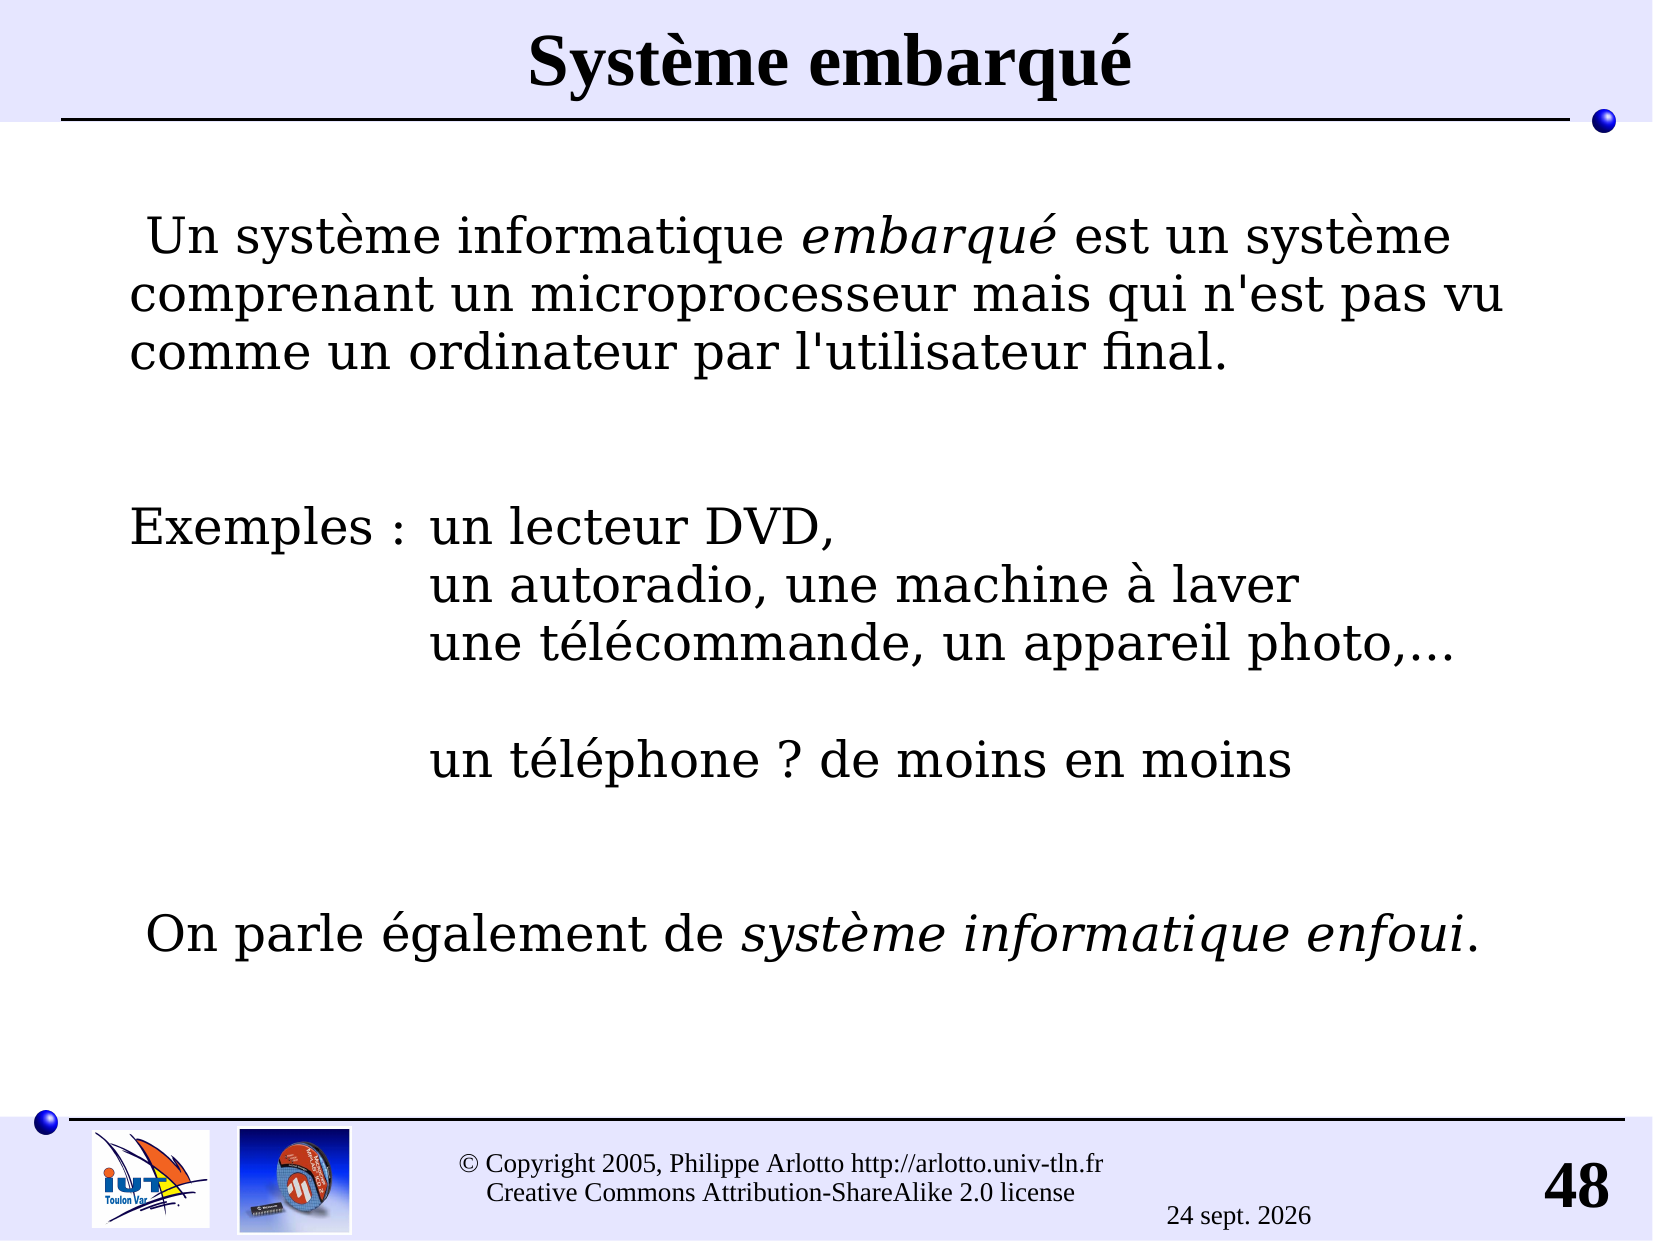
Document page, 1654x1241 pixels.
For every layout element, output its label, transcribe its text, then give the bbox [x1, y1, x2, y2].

picture [237, 1126, 352, 1235]
text_box Un système informatique embarqué est un système comprenant un microprocesseur mais qui n'est pas vu comme un ordinateur par l'utilisateur final. Exemples : un lecteur DVD, un autoradio, une machine à laver une télécommande, un appareil photo,... un téléphone ? de moins en moins On parle également de système informatique enfoui. [129, 206, 1506, 1022]
title Système embarqué [95, 14, 1585, 107]
